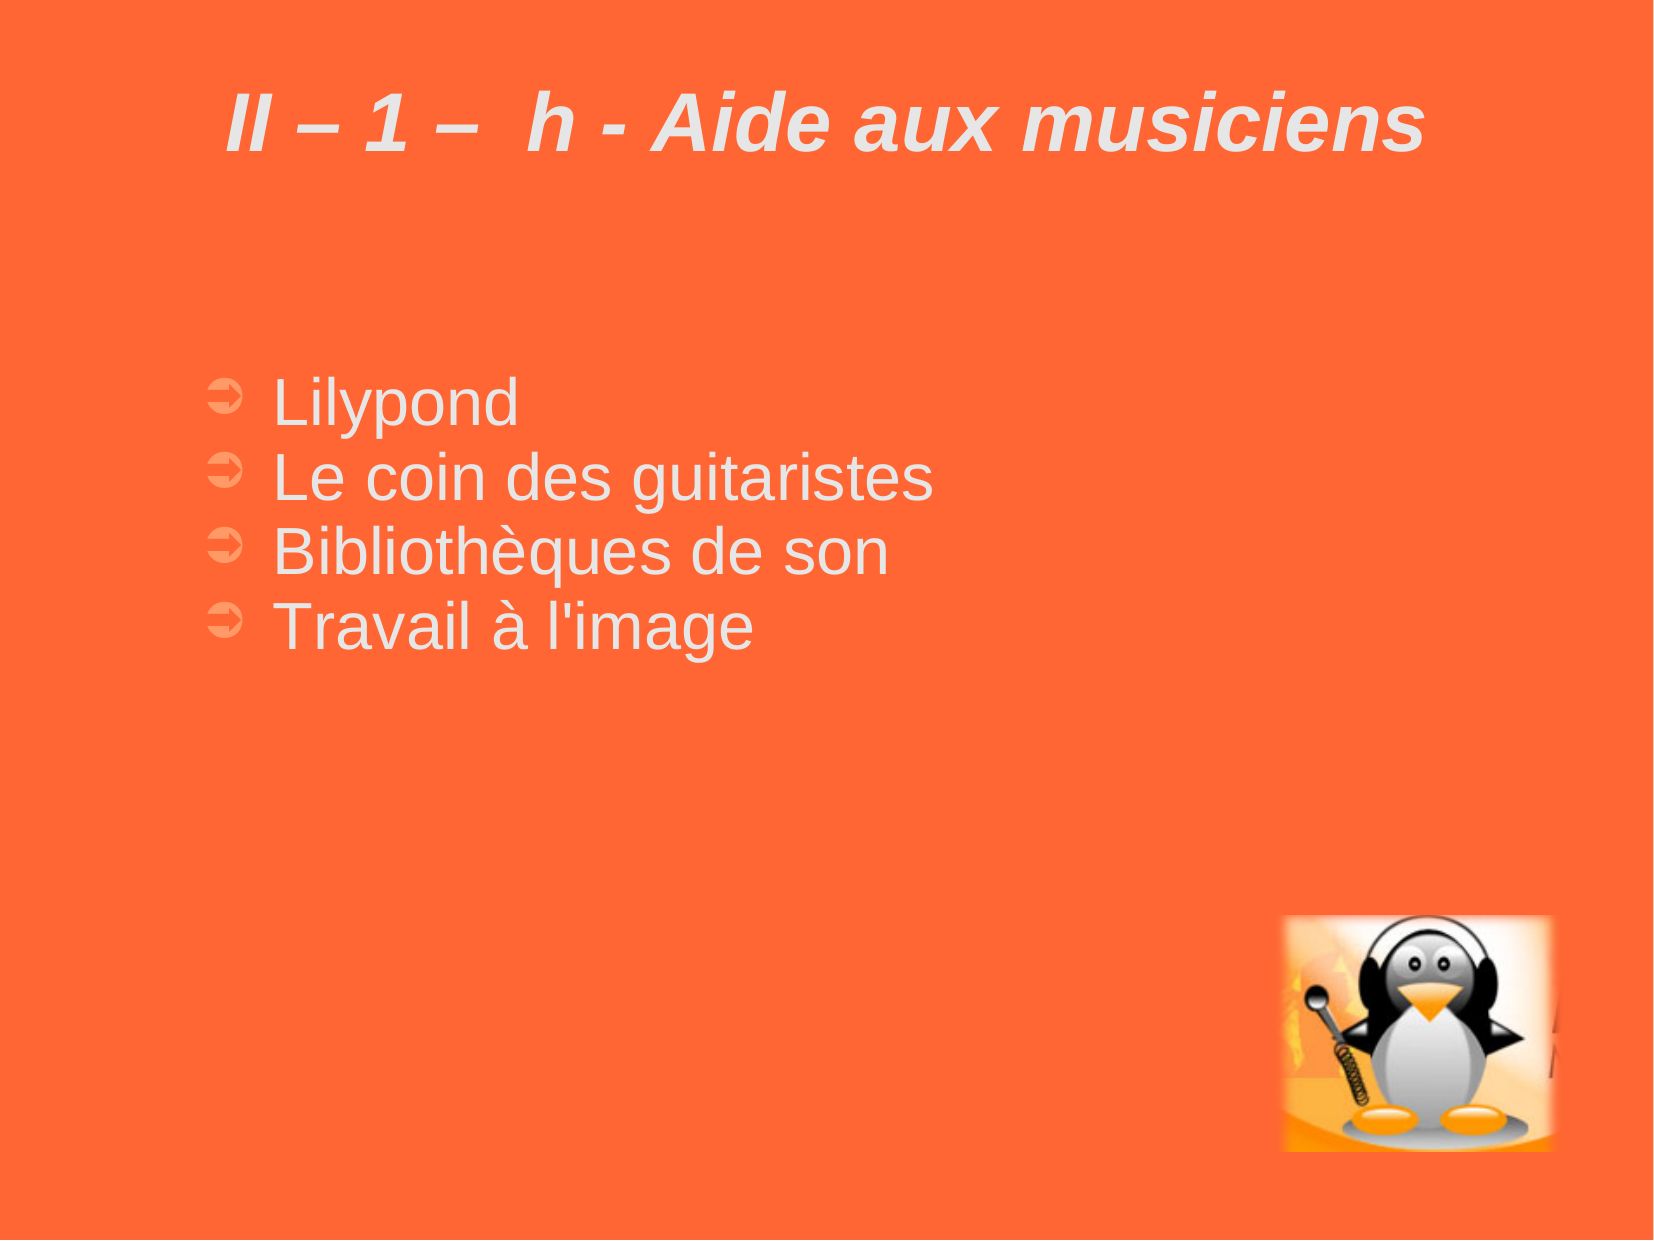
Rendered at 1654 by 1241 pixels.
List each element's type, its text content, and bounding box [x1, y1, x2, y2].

title II – 1 – h - Aide aux musiciens [121, 19, 1534, 227]
list Lilypond Le coin des guitaristes Bibliothèques de son Travail à l'image [178, 364, 1570, 1147]
picture [1272, 1147, 1565, 1152]
